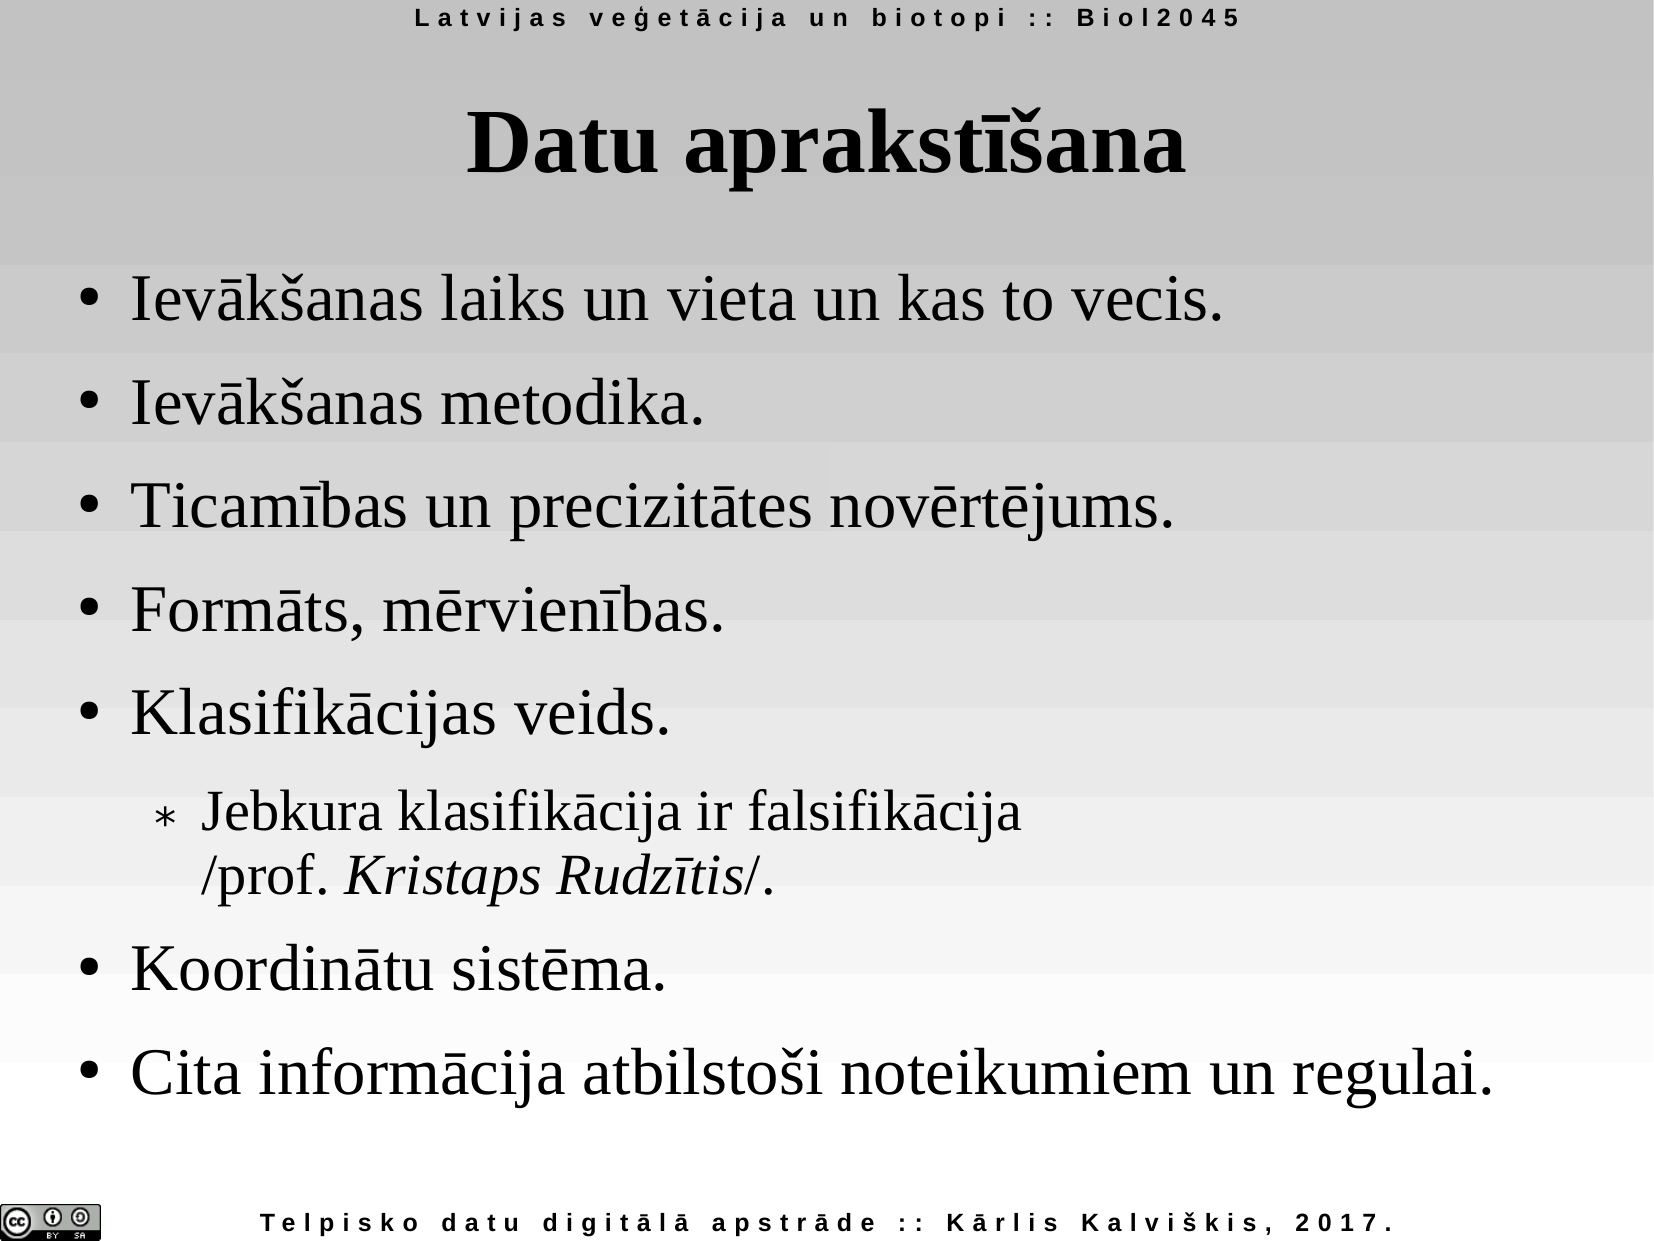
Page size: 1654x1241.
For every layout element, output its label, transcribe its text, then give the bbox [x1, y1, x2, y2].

picture [0, 0, 1654, 1241]
title Datu aprakstīšana [59, 37, 1596, 246]
list Ievākšanas laiks un vieta un kas to vecis. Ievākšanas metodika. Ticamības un precizitātes novērtējums. Formāts, mērvienības. Klasifikācijas veids. Jebkura klasifikācija ir falsifikācija /prof. Kristaps Rudzītis/. Koordinātu sistēma. Cita informācija atbilstoši noteikumiem un regulai. [59, 261, 1596, 1109]
